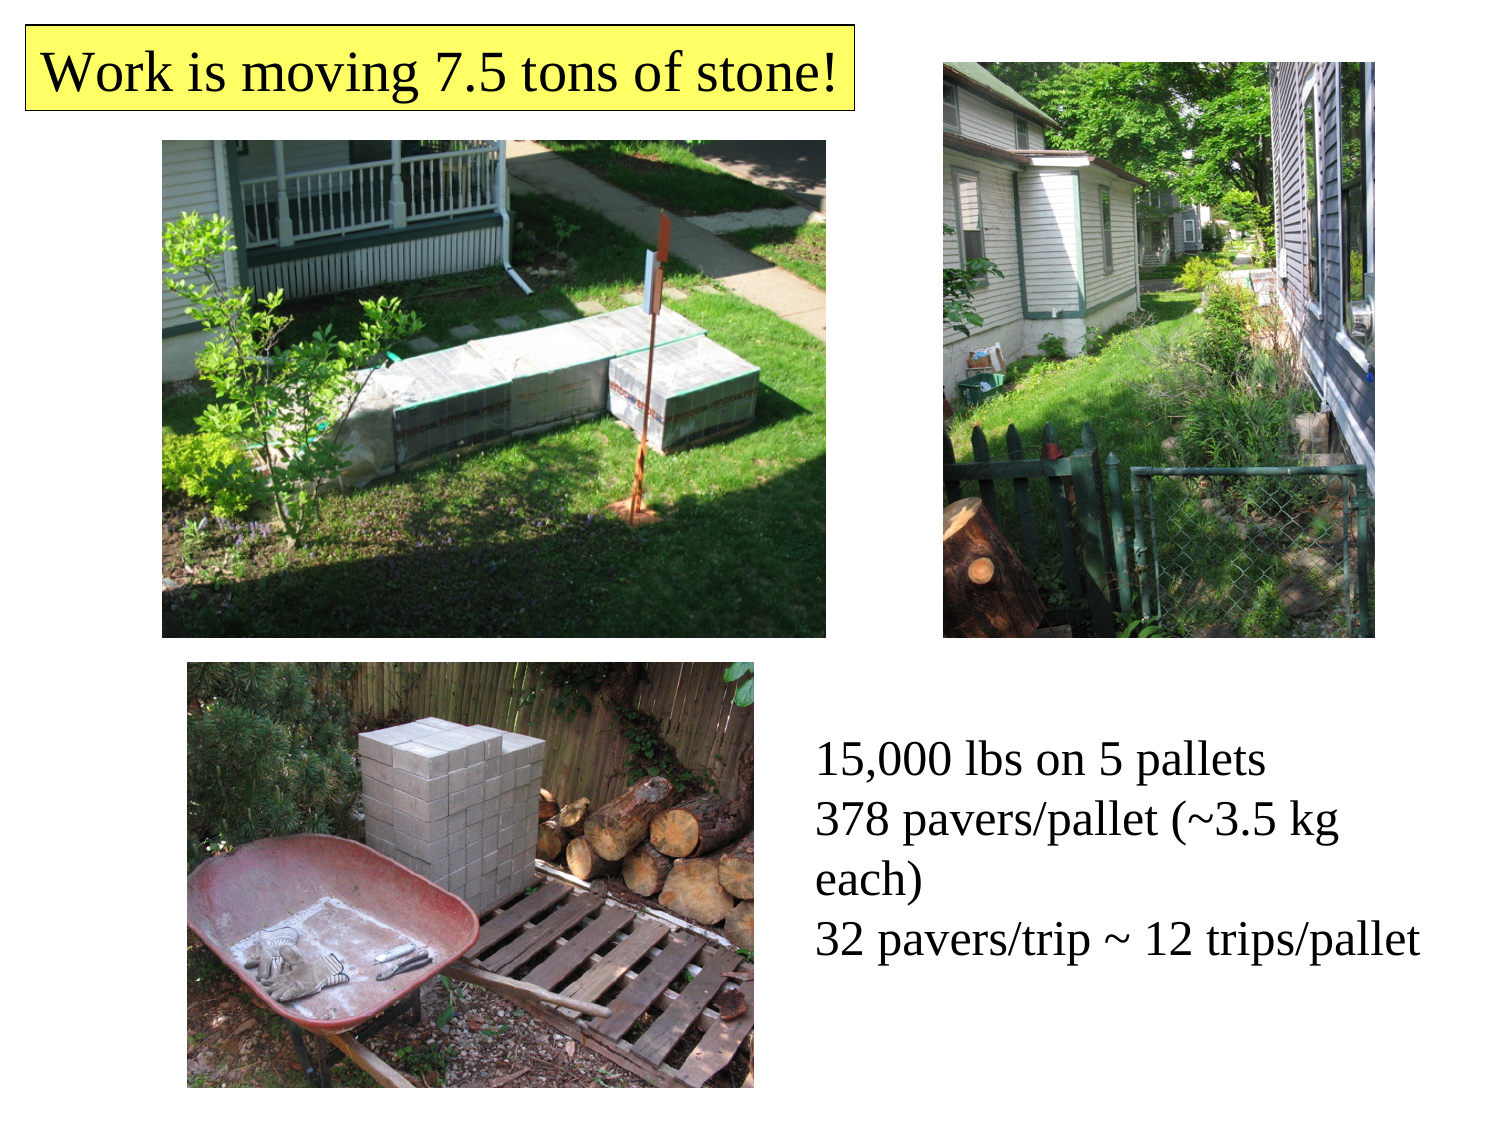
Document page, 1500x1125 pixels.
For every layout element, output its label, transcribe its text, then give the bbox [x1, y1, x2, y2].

picture [162, 140, 826, 638]
picture [187, 662, 754, 1088]
text_box 15,000 lbs on 5 pallets 378 pavers/pallet (~3.5 kg each) 32 pavers/trip ~ 12 trips/pallet [800, 717, 1476, 974]
text_box Work is moving 7.5 tons of stone! [25, 24, 855, 111]
picture [943, 62, 1375, 638]
